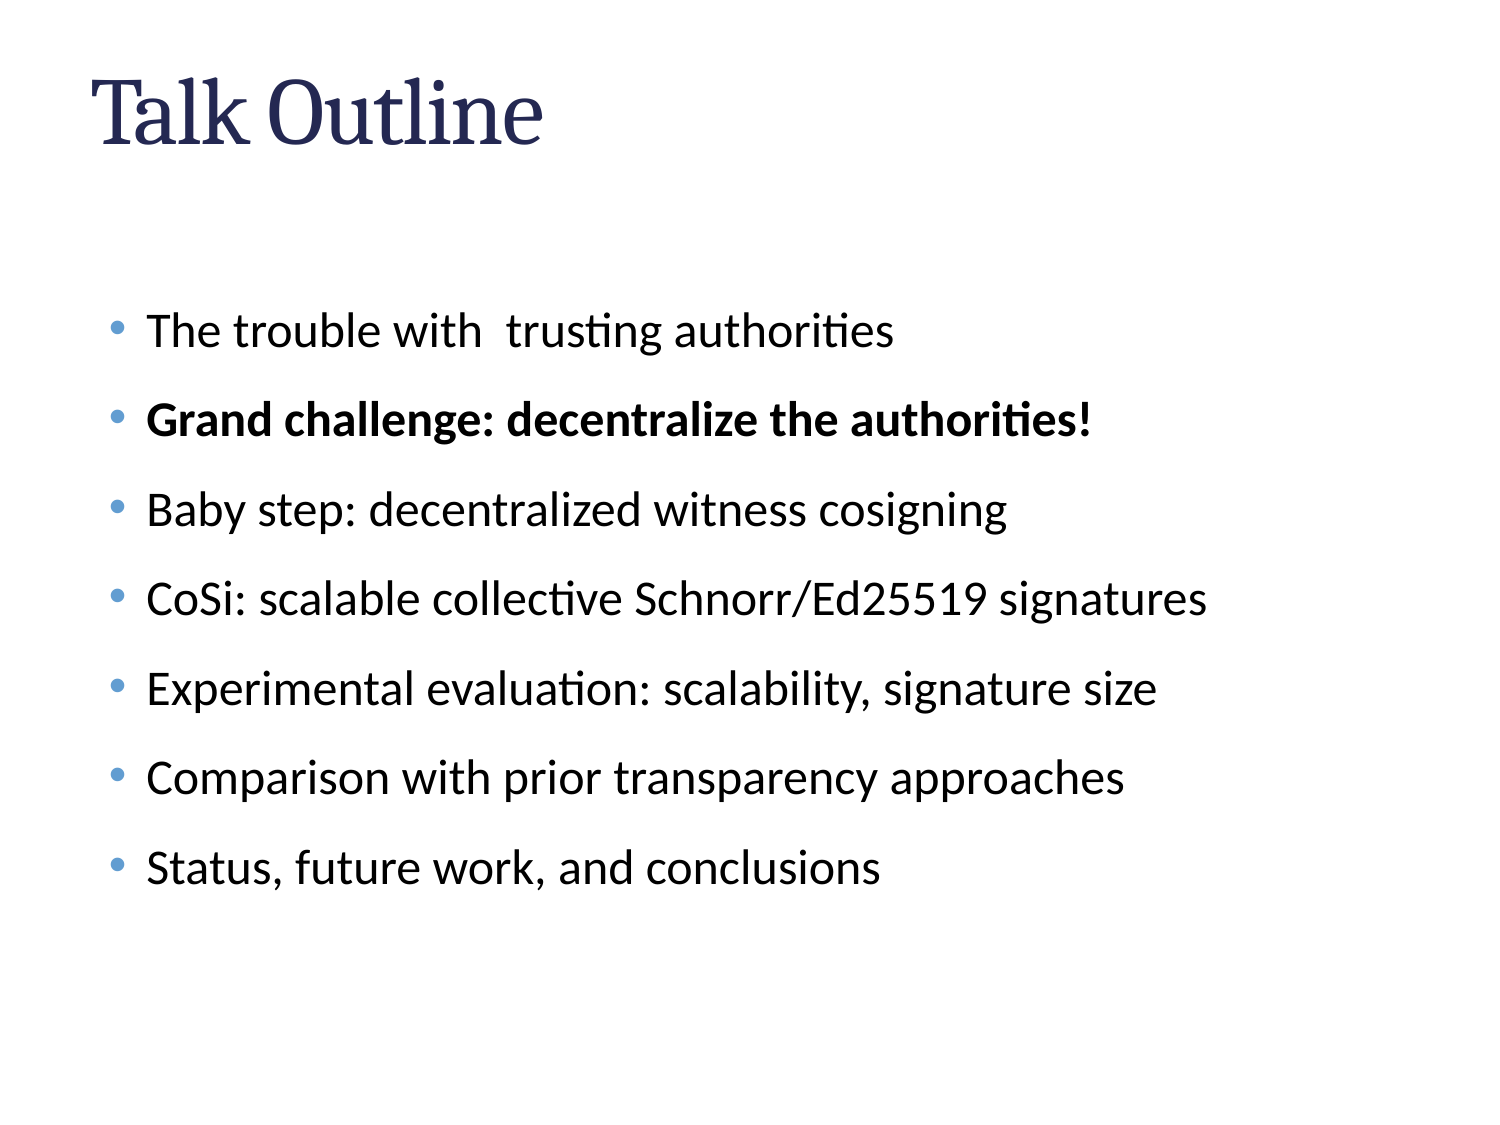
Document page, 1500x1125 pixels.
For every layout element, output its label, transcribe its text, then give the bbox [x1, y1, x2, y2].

title Talk Outline [75, 12, 1325, 200]
list The trouble with trusting authorities Grand challenge: decentralize the authorities! Baby step: decentralized witness cosigning CoSi: scalable collective Schnorr/Ed25519 signatures Experimental evaluation: scalability, signature size Comparison with prior transparency approaches Status, future work, and conclusions [75, 200, 1325, 1063]
